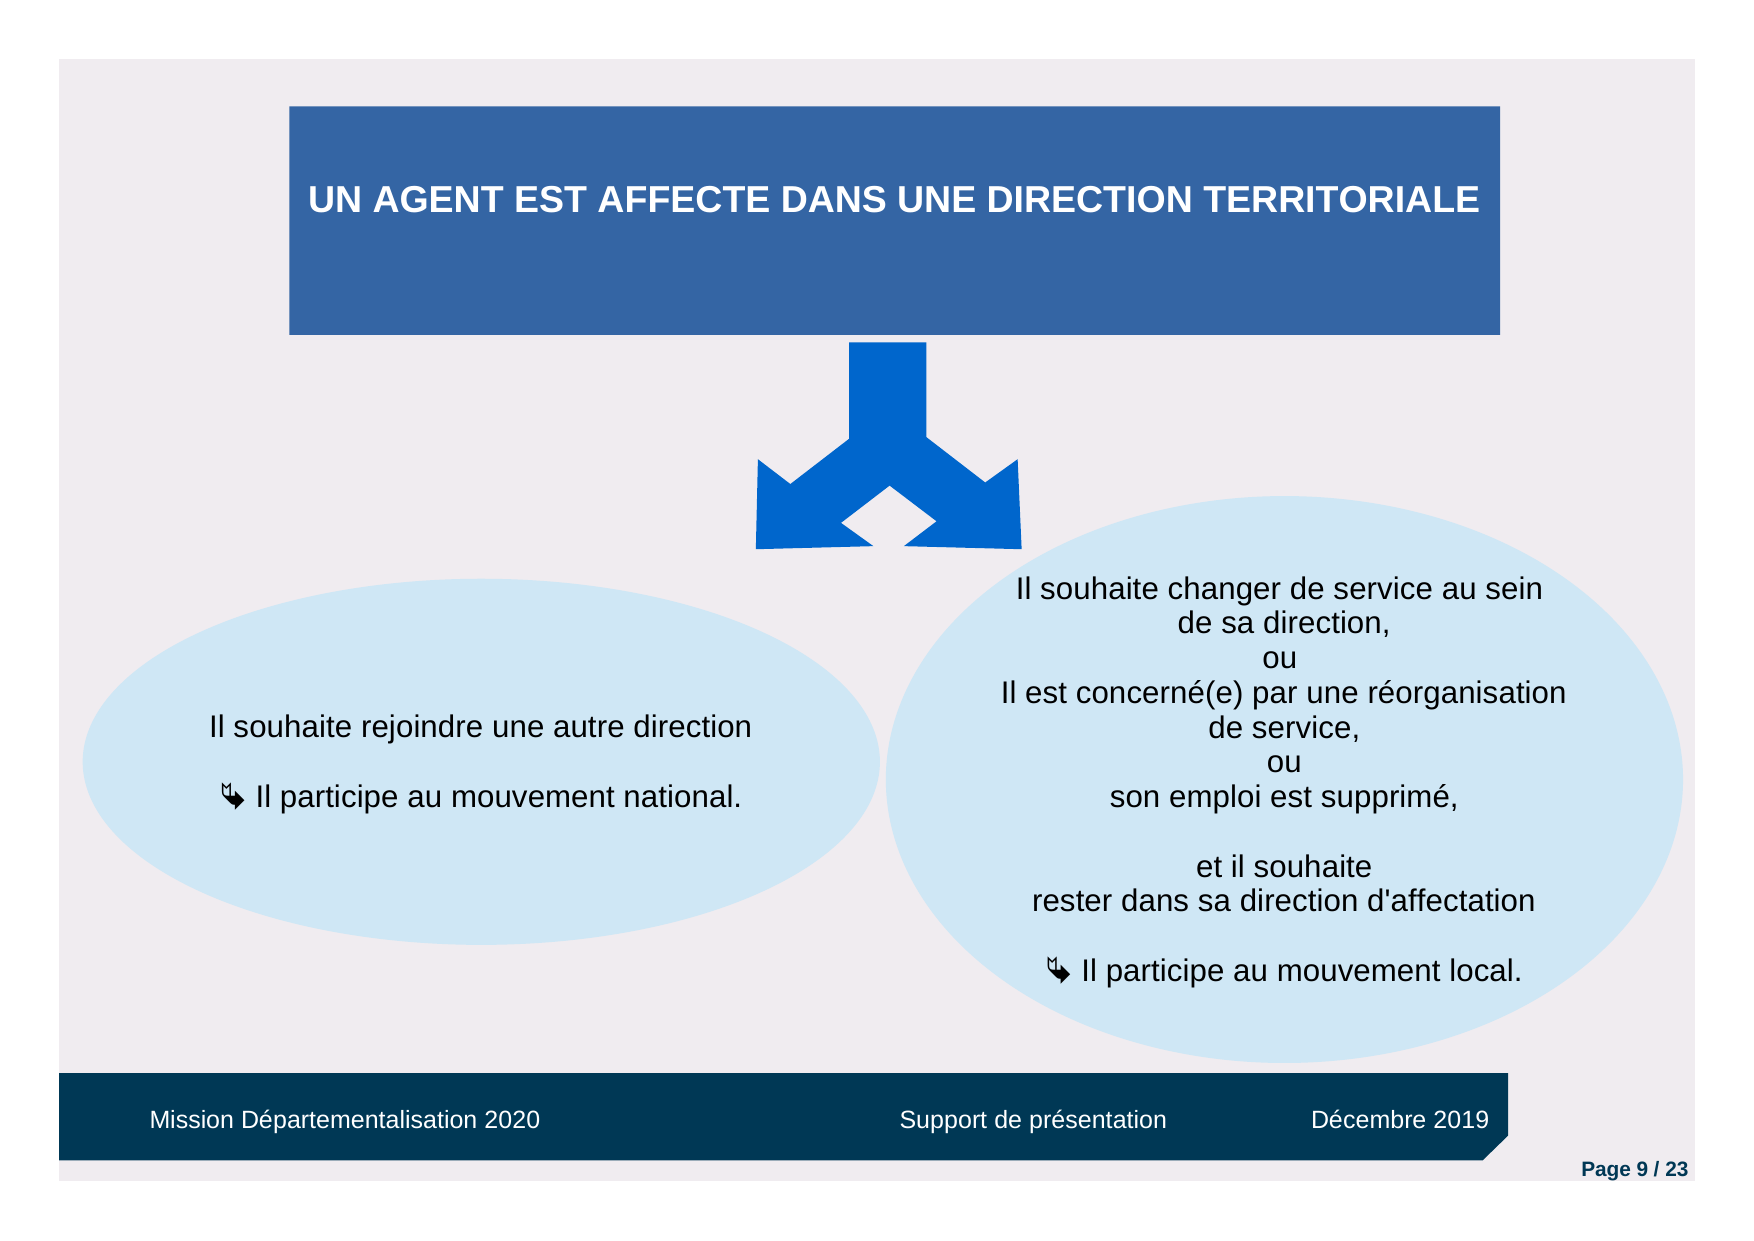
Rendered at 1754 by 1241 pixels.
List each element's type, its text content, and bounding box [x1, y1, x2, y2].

text_box UN AGENT EST AFFECTE DANS UNE DIRECTION TERRITORIALE [289, 106, 1501, 335]
text_box Il souhaite rejoindre une autre direction  Il participe au mouvement national. [82, 578, 880, 945]
text_box [755, 342, 1022, 550]
text_box Il souhaite changer de service au sein de sa direction, ou Il est concerné(e) par une réorganisation de service, ou son emploi est supprimé, et il souhaite rester dans sa direction d'affectation  Il participe au mouvement local. [885, 496, 1684, 1063]
